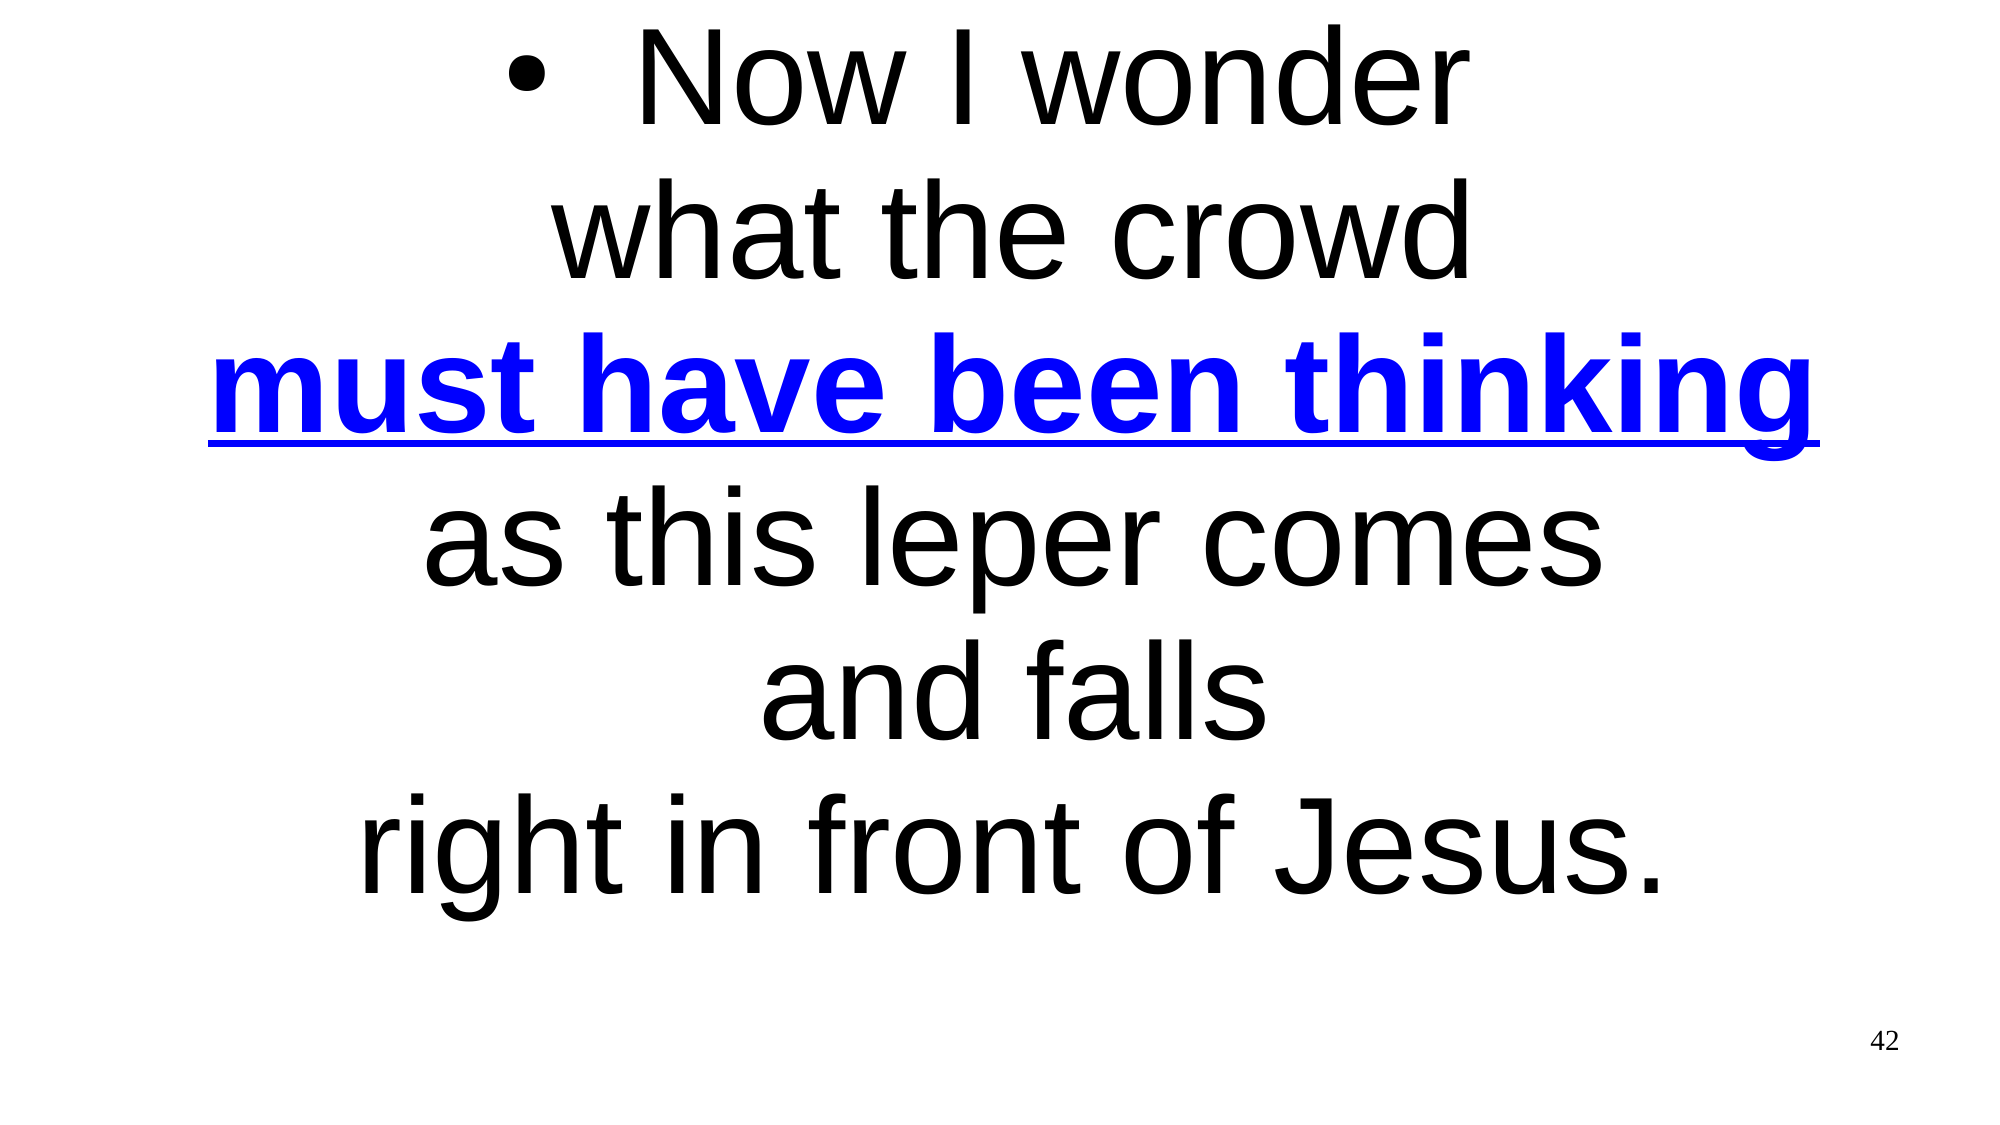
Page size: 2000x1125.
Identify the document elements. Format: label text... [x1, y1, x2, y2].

list Now I wonder what the crowd must have been thinking as this leper comes and falls right in front of Jesus. [0, 0, 1996, 1123]
